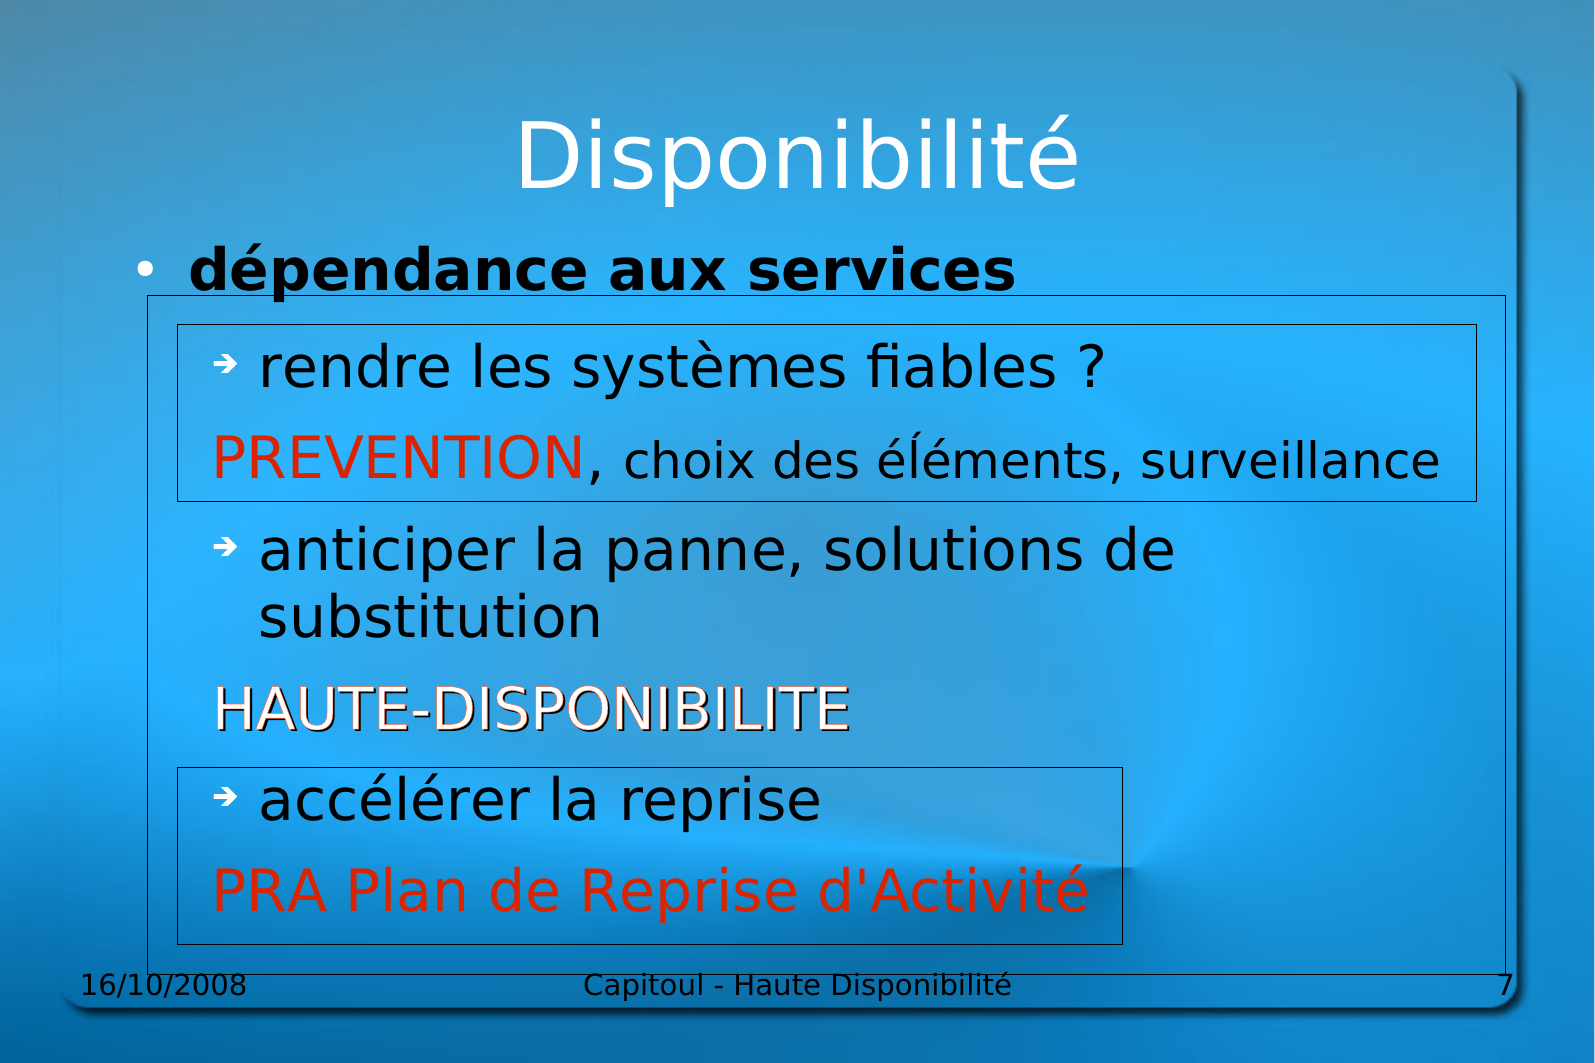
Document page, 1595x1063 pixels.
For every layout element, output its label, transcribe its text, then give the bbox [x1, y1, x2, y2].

list dépendance aux services rendre les systèmes fiables ? PREVENTION, choix des éĺéments, surveillance anticiper la panne, solutions de substitution HAUTE-DISPONIBILITE accélérer la reprise PRA Plan de Reprise d'Activité [178, 768, 1122, 927]
list dépendance aux services rendre les systèmes fiables ? PREVENTION, choix des éĺéments, surveillance anticiper la panne, solutions de substitution HAUTE-DISPONIBILITE accélérer la reprise PRA Plan de Reprise d'Activité [148, 296, 1479, 927]
title Disponibilité [117, 103, 1479, 211]
list dépendance aux services rendre les systèmes fiables ? PREVENTION, choix des éĺéments, surveillance anticiper la panne, solutions de substitution HAUTE-DISPONIBILITE accélérer la reprise PRA Plan de Reprise d'Activité [117, 236, 1479, 927]
picture [0, 0, 1595, 1063]
